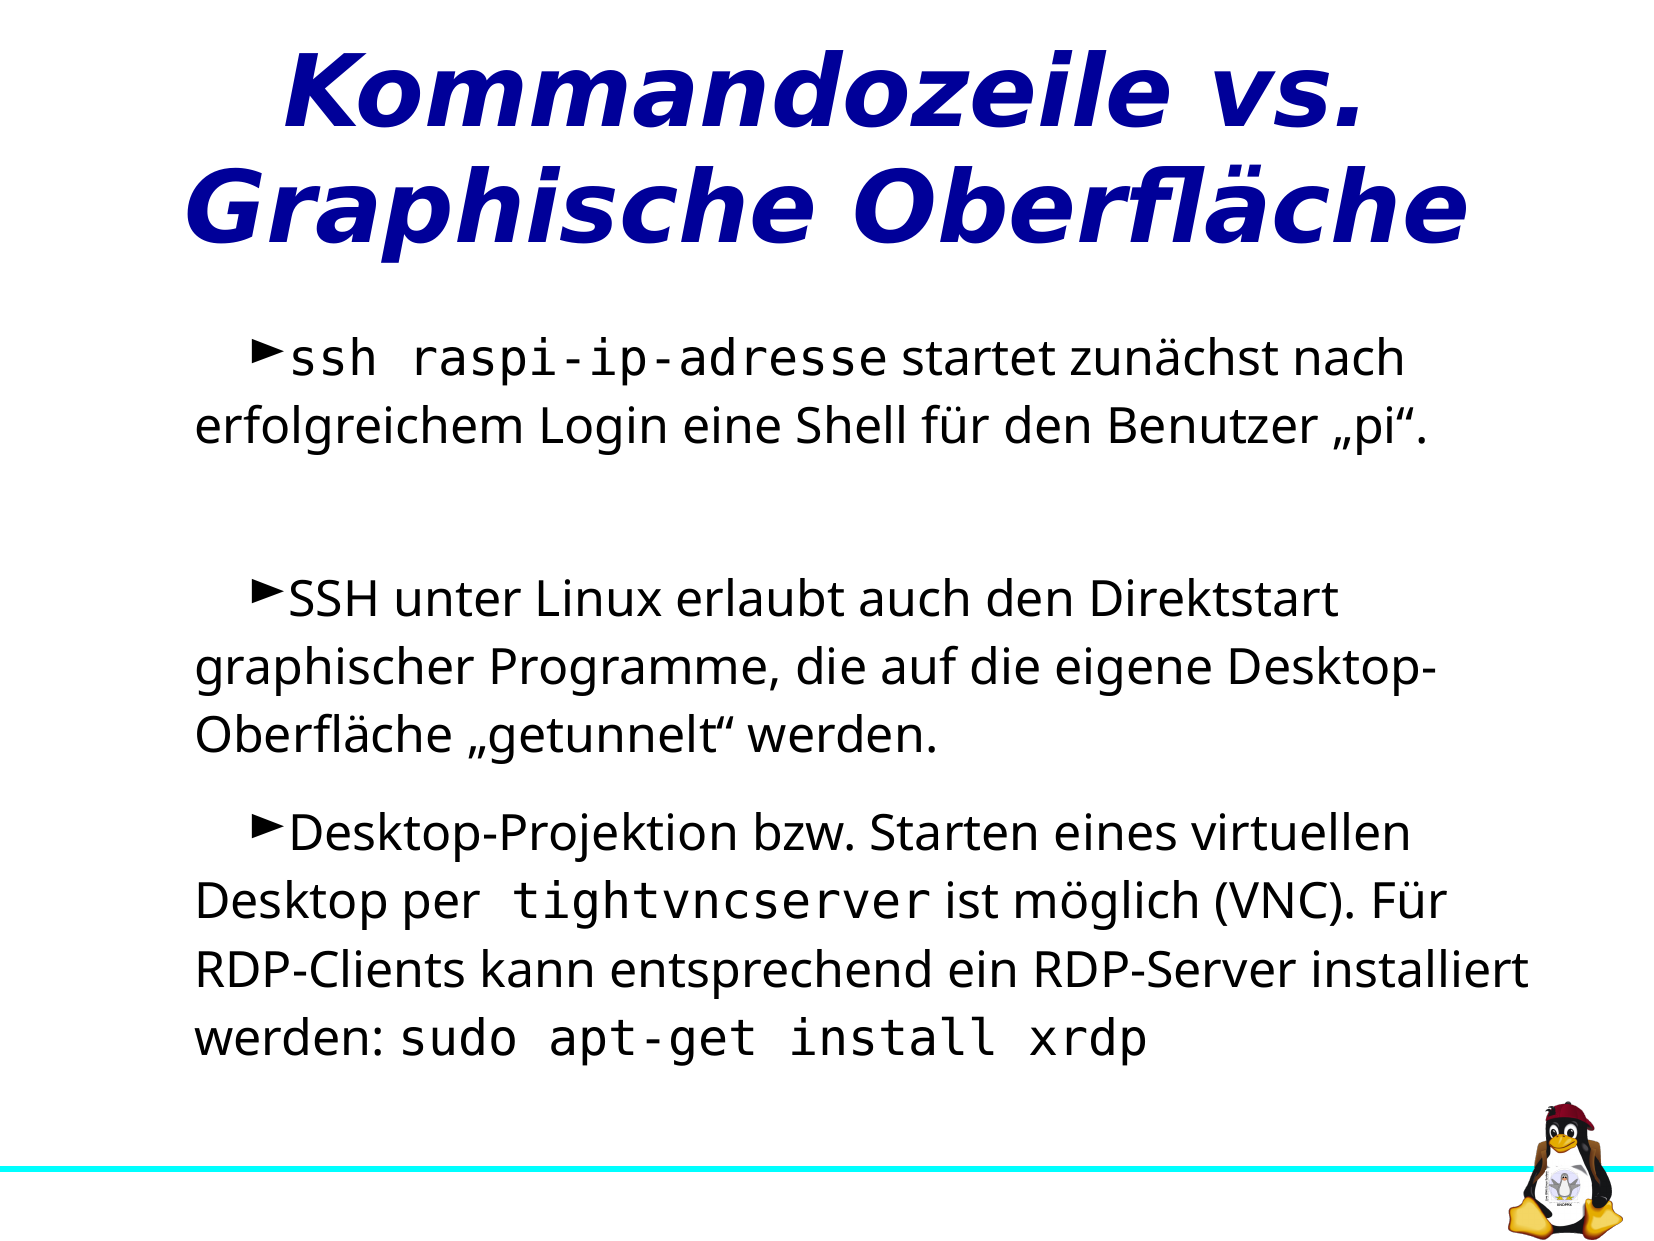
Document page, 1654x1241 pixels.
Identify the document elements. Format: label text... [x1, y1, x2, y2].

picture [1505, 1100, 1625, 1241]
title Kommandozeile vs. Graphische Oberfläche [121, 33, 1534, 267]
list ssh raspi-ip-adresse startet zunächst nach erfolgreichem Login eine Shell für den Benutzer „pi“. SSH unter Linux erlaubt auch den Direktstart graphischer Programme, die auf die eigene Desktop-Oberfläche „getunnelt“ werden. Desktop-Projektion bzw. Starten eines virtuellen Desktop per tightvncserver ist möglich (VNC). Für RDP-Clients kann entsprechend ein RDP-Server installiert werden: sudo apt-get install xrdp [121, 322, 1561, 1132]
